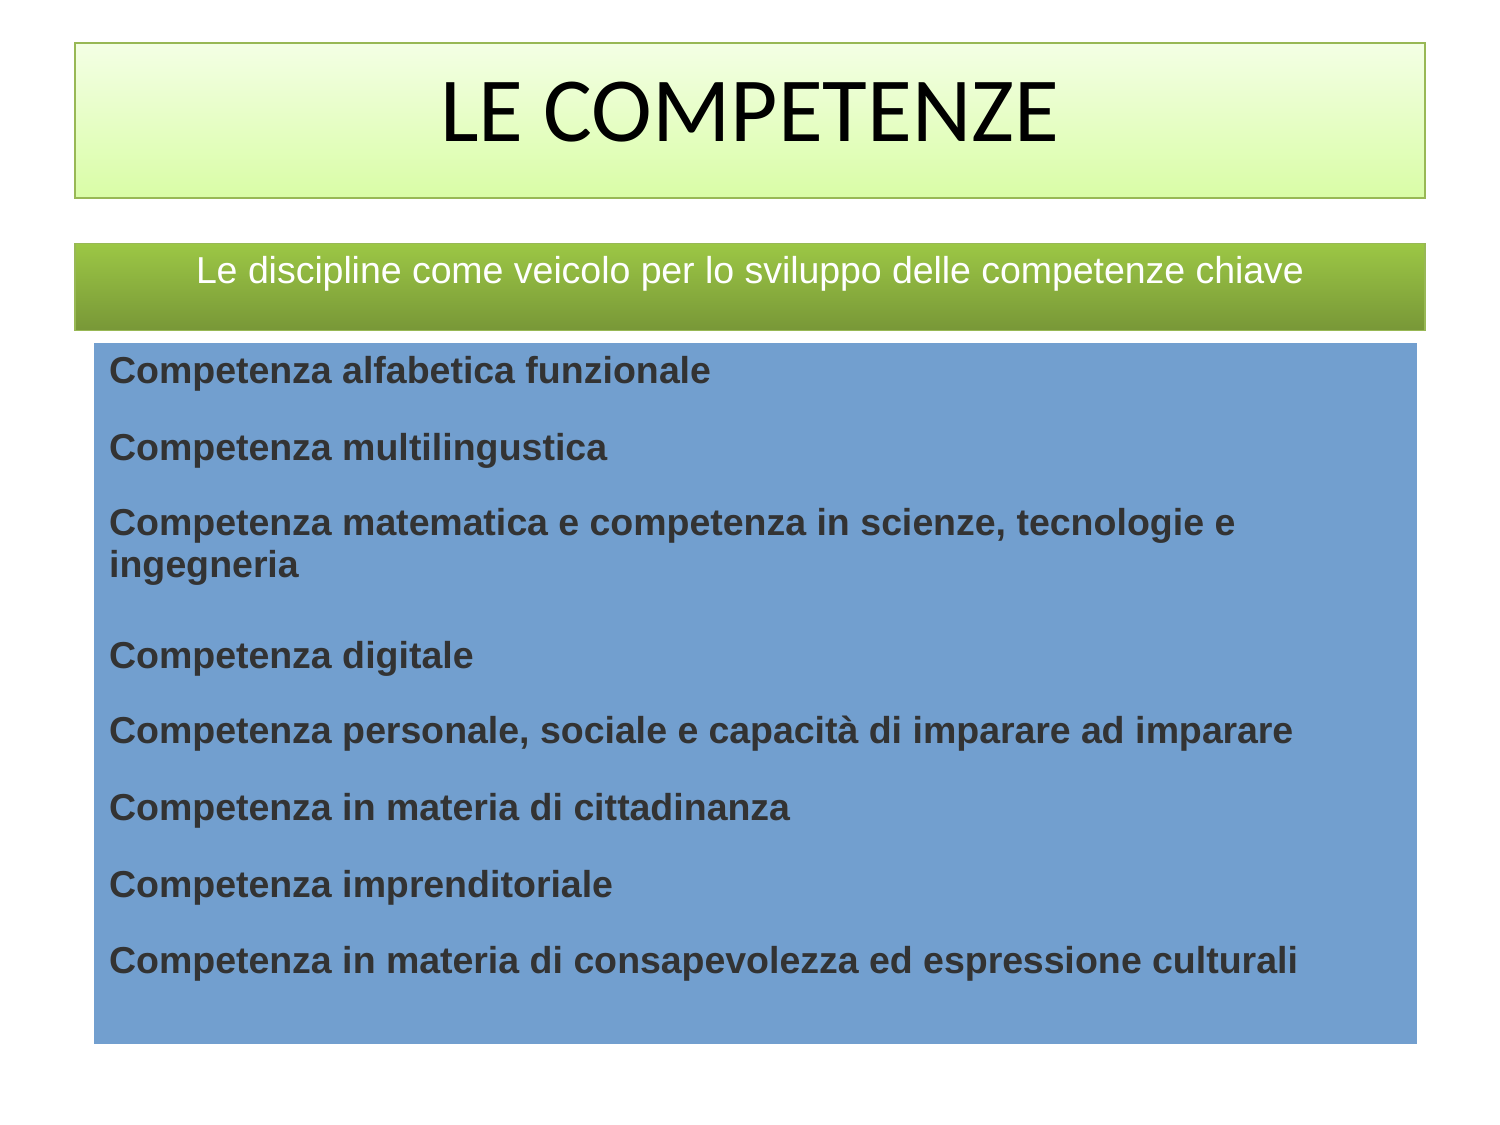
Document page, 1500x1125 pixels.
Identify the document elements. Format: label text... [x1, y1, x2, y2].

table_cell Competenza matematica e competenza in scienze, tecnologie e ingegneria [94, 494, 1417, 627]
title LE COMPETENZE [75, 42, 1425, 198]
list Le discipline come veicolo per lo sviluppo delle competenze chiave [75, 243, 1425, 331]
table_cell Competenza digitale [94, 627, 1417, 703]
table_cell Competenza personale, sociale e capacità di imparare ad imparare [94, 703, 1417, 779]
table_cell Competenza in materia di cittadinanza [94, 779, 1417, 856]
table_cell Competenza in materia di consapevolezza ed espressione culturali [94, 933, 1417, 1044]
table_cell Competenza multilingustica [94, 419, 1417, 494]
table_cell Competenza imprenditoriale [94, 856, 1417, 933]
table_header Competenza alfabetica funzionale [94, 343, 1417, 419]
